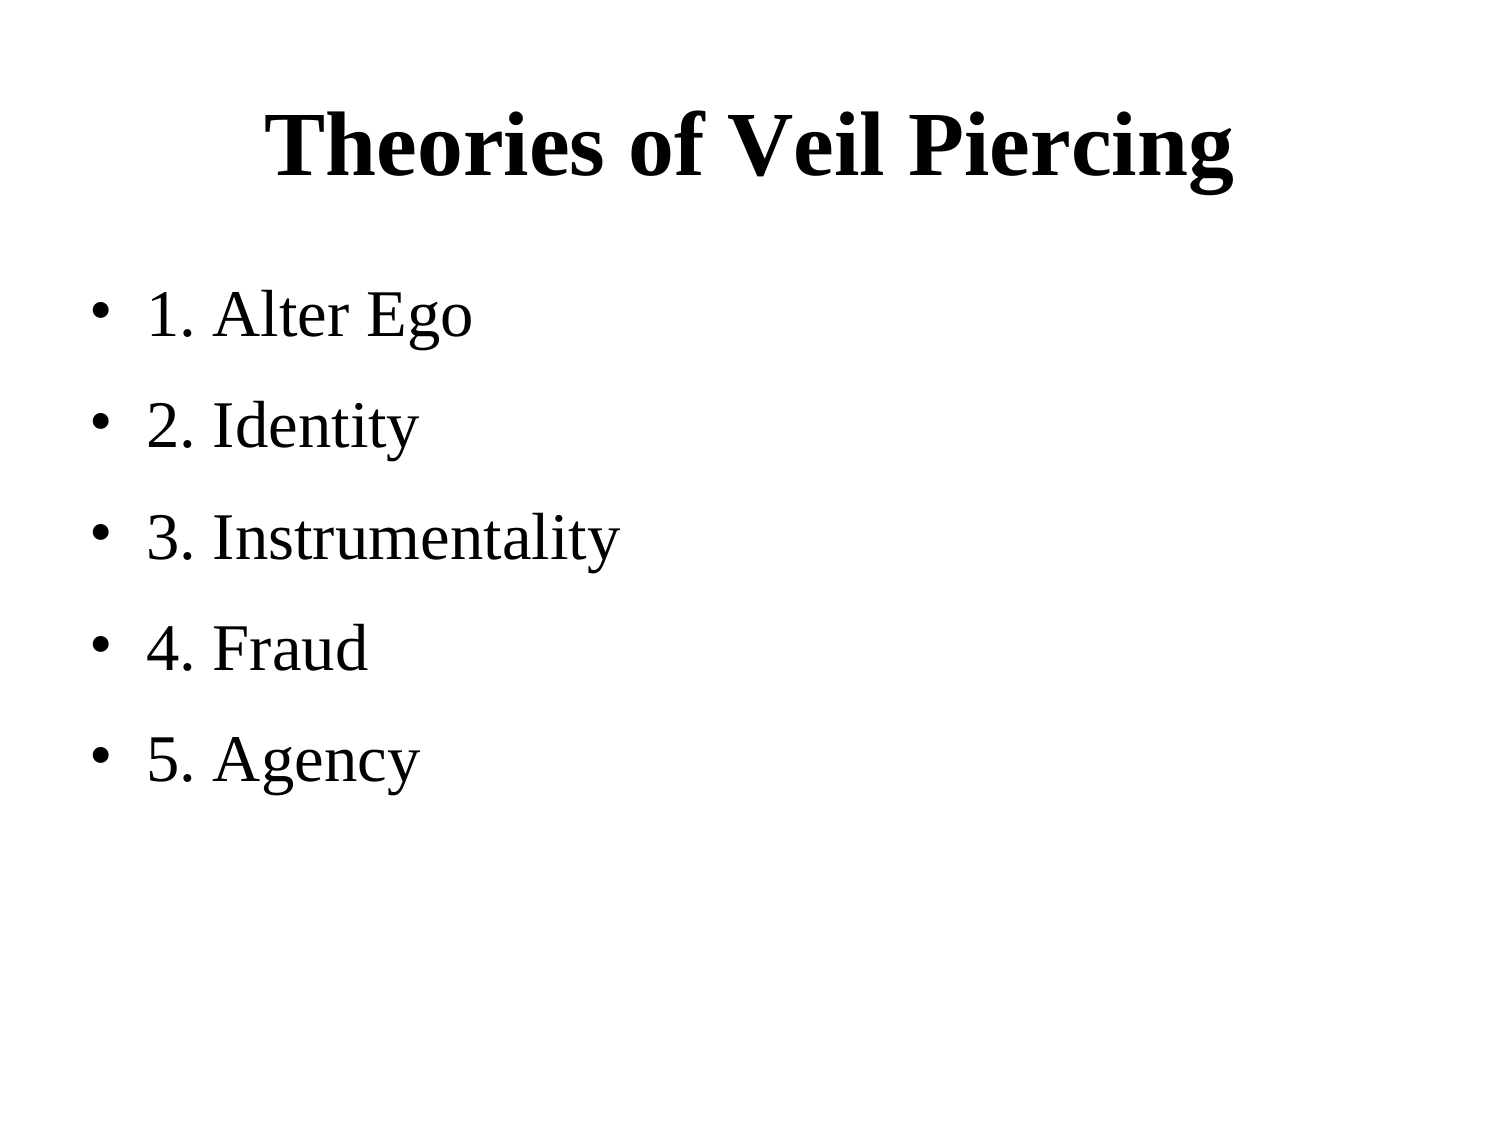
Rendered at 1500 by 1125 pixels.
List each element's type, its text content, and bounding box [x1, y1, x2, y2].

list 1. Alter Ego 2. Identity 3. Instrumentality 4. Fraud 5. Agency [75, 262, 1426, 1005]
title Theories of Veil Piercing [75, 45, 1426, 233]
